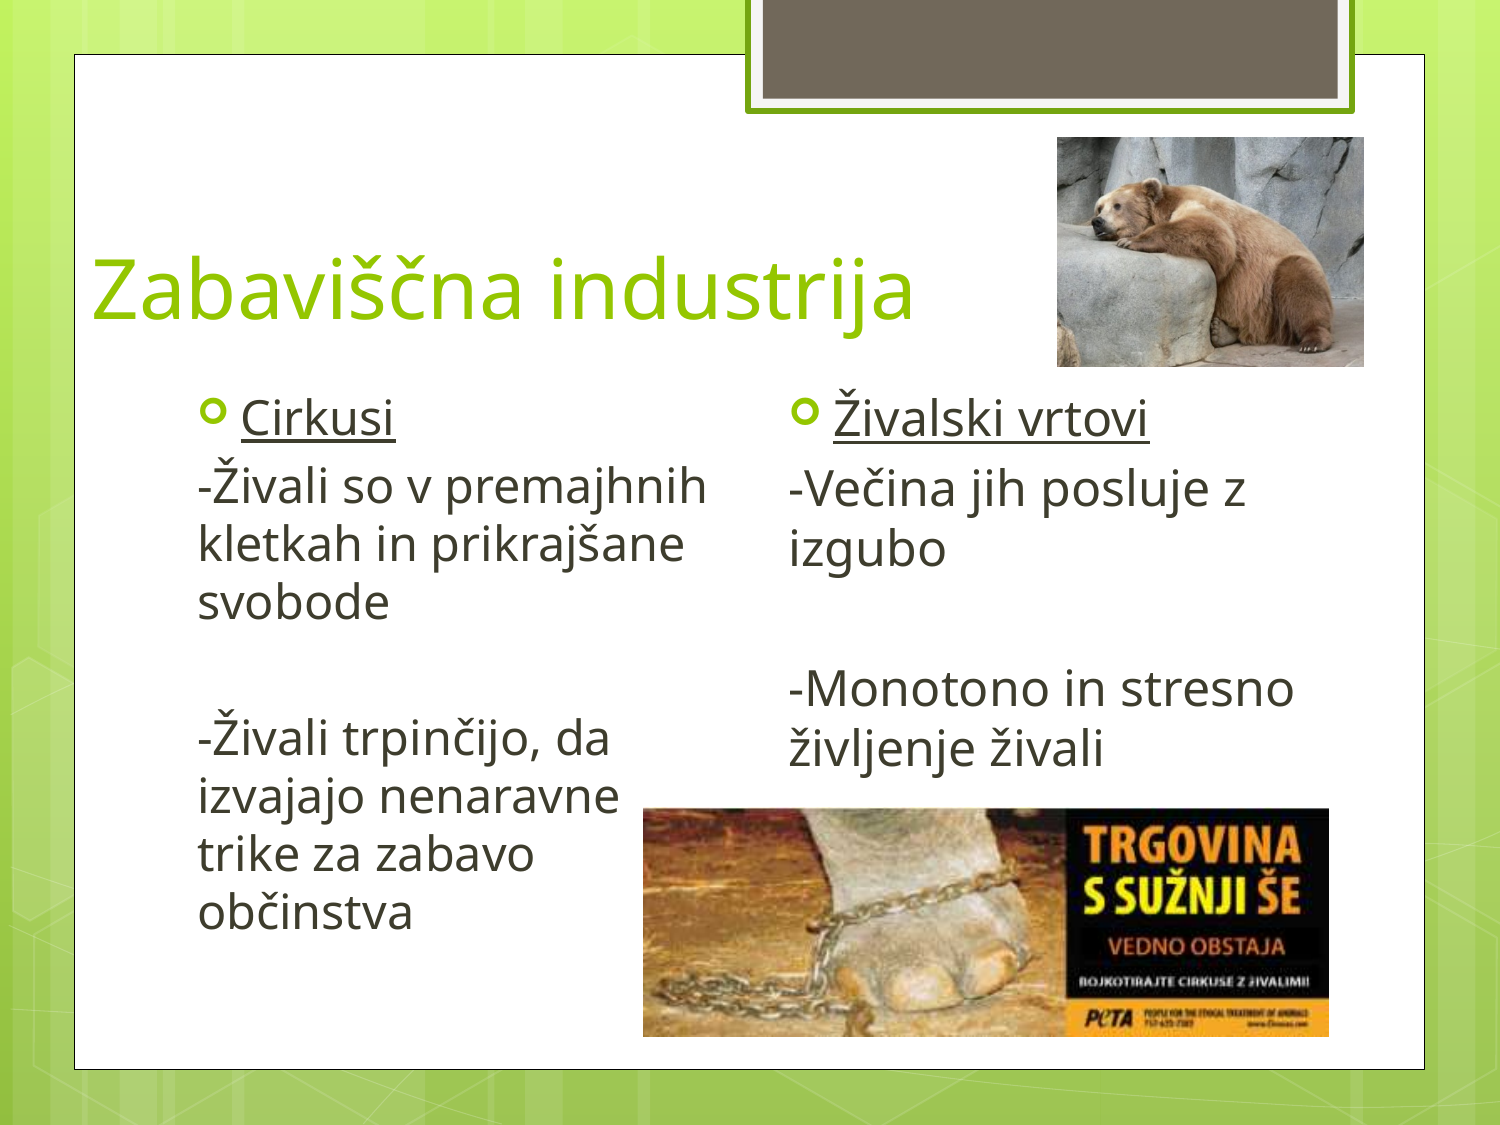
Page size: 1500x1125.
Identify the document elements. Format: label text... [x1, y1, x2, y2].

list Cirkusi -Živali so v premajhnih kletkah in prikrajšane svobode -Živali trpinčijo, da izvajajo nenaravne trike za zabavo občinstva [171, 379, 732, 953]
picture [1057, 137, 1364, 367]
title Zabaviščna industrija [76, 156, 1057, 344]
picture [643, 807, 1329, 1037]
list Živalski vrtovi -Večina jih posluje z izgubo -Monotono in stresno življenje živali [761, 379, 1323, 807]
